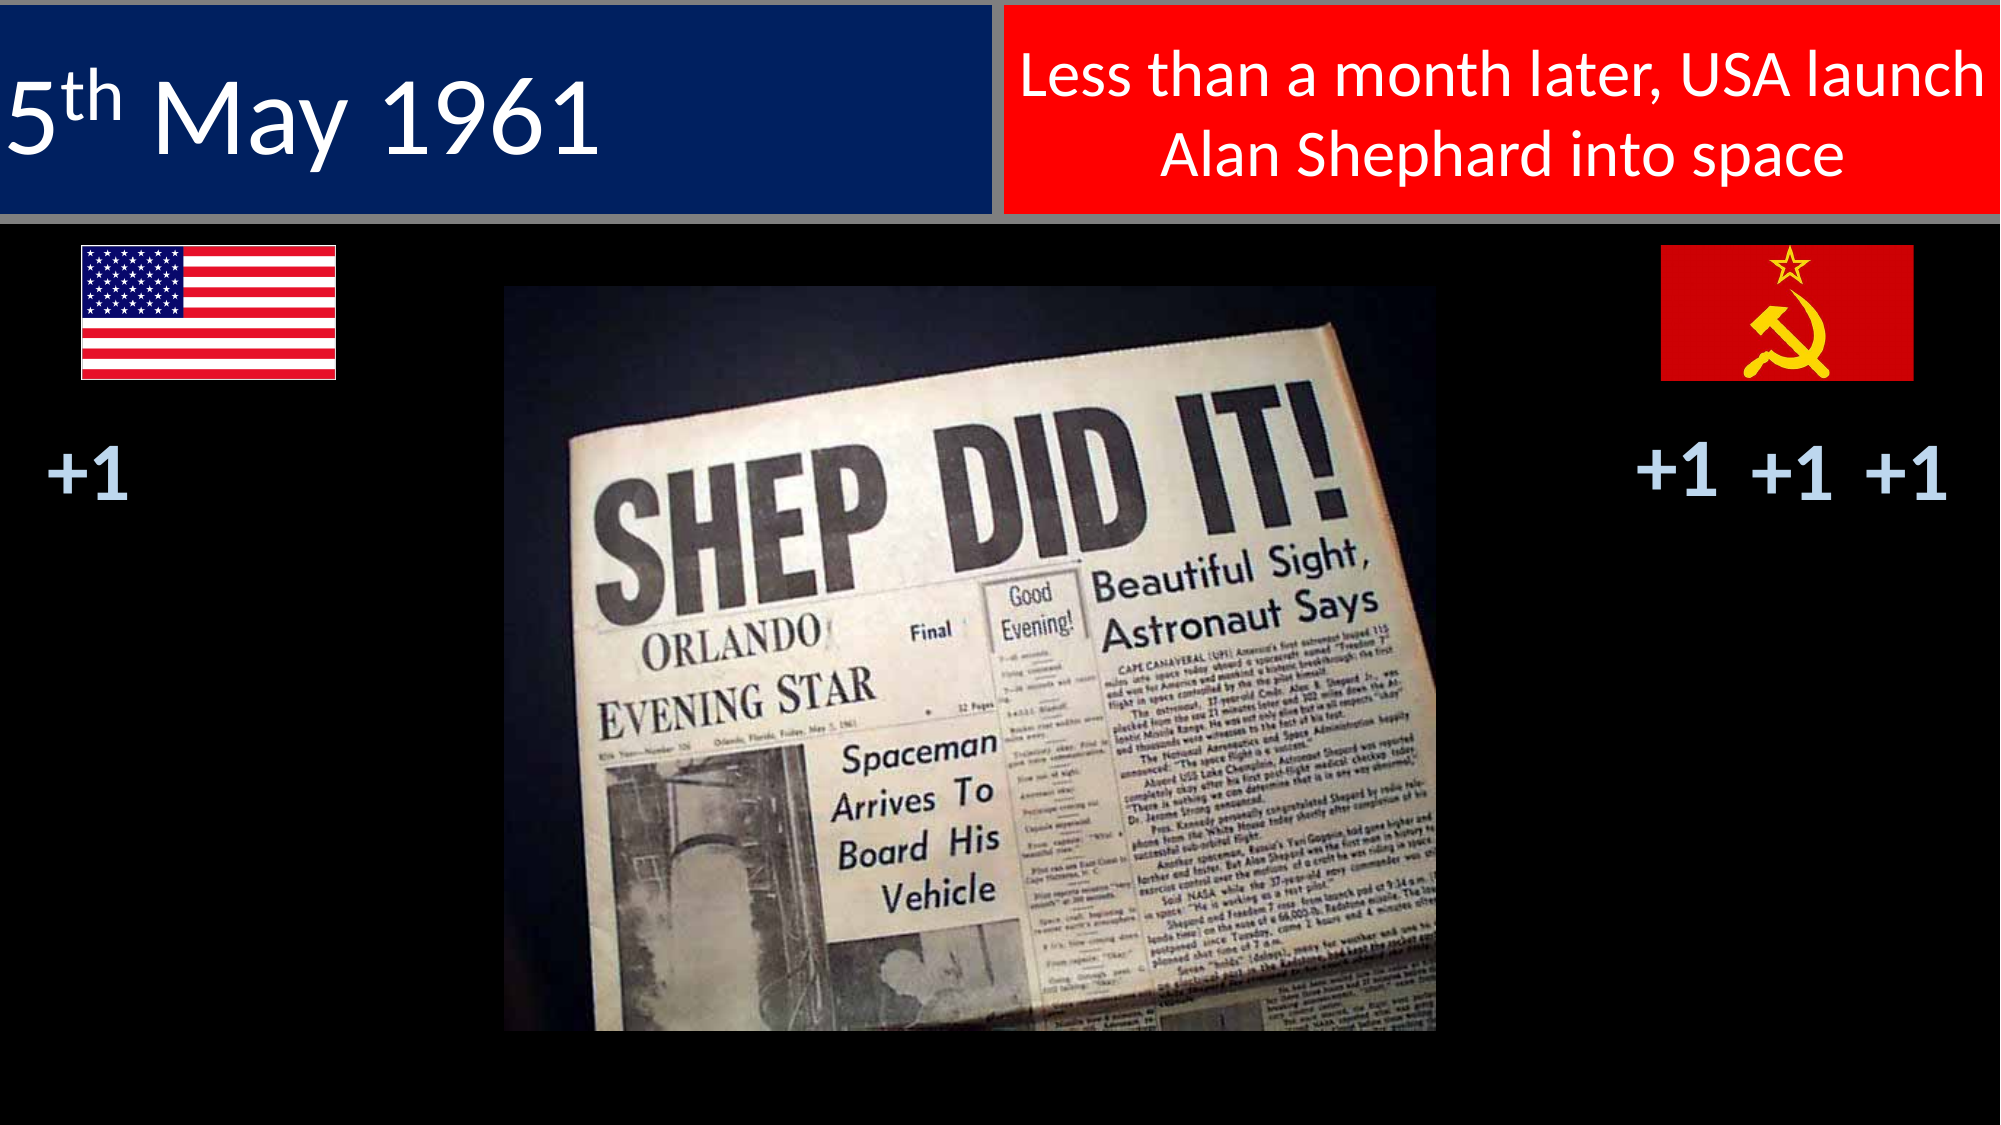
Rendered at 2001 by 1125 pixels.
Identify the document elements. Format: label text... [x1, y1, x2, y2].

text_box +1 [1735, 409, 1850, 526]
picture [81, 245, 336, 381]
text_box +1 [32, 409, 147, 526]
text_box 5th May 1961 [0, 0, 997, 219]
text_box Less than a month later, USA launch Alan Shephard into space [999, 0, 2000, 219]
text_box +1 [1850, 409, 1966, 526]
text_box +1 [1621, 405, 1736, 523]
picture [1660, 245, 1914, 381]
picture [504, 286, 1436, 1031]
